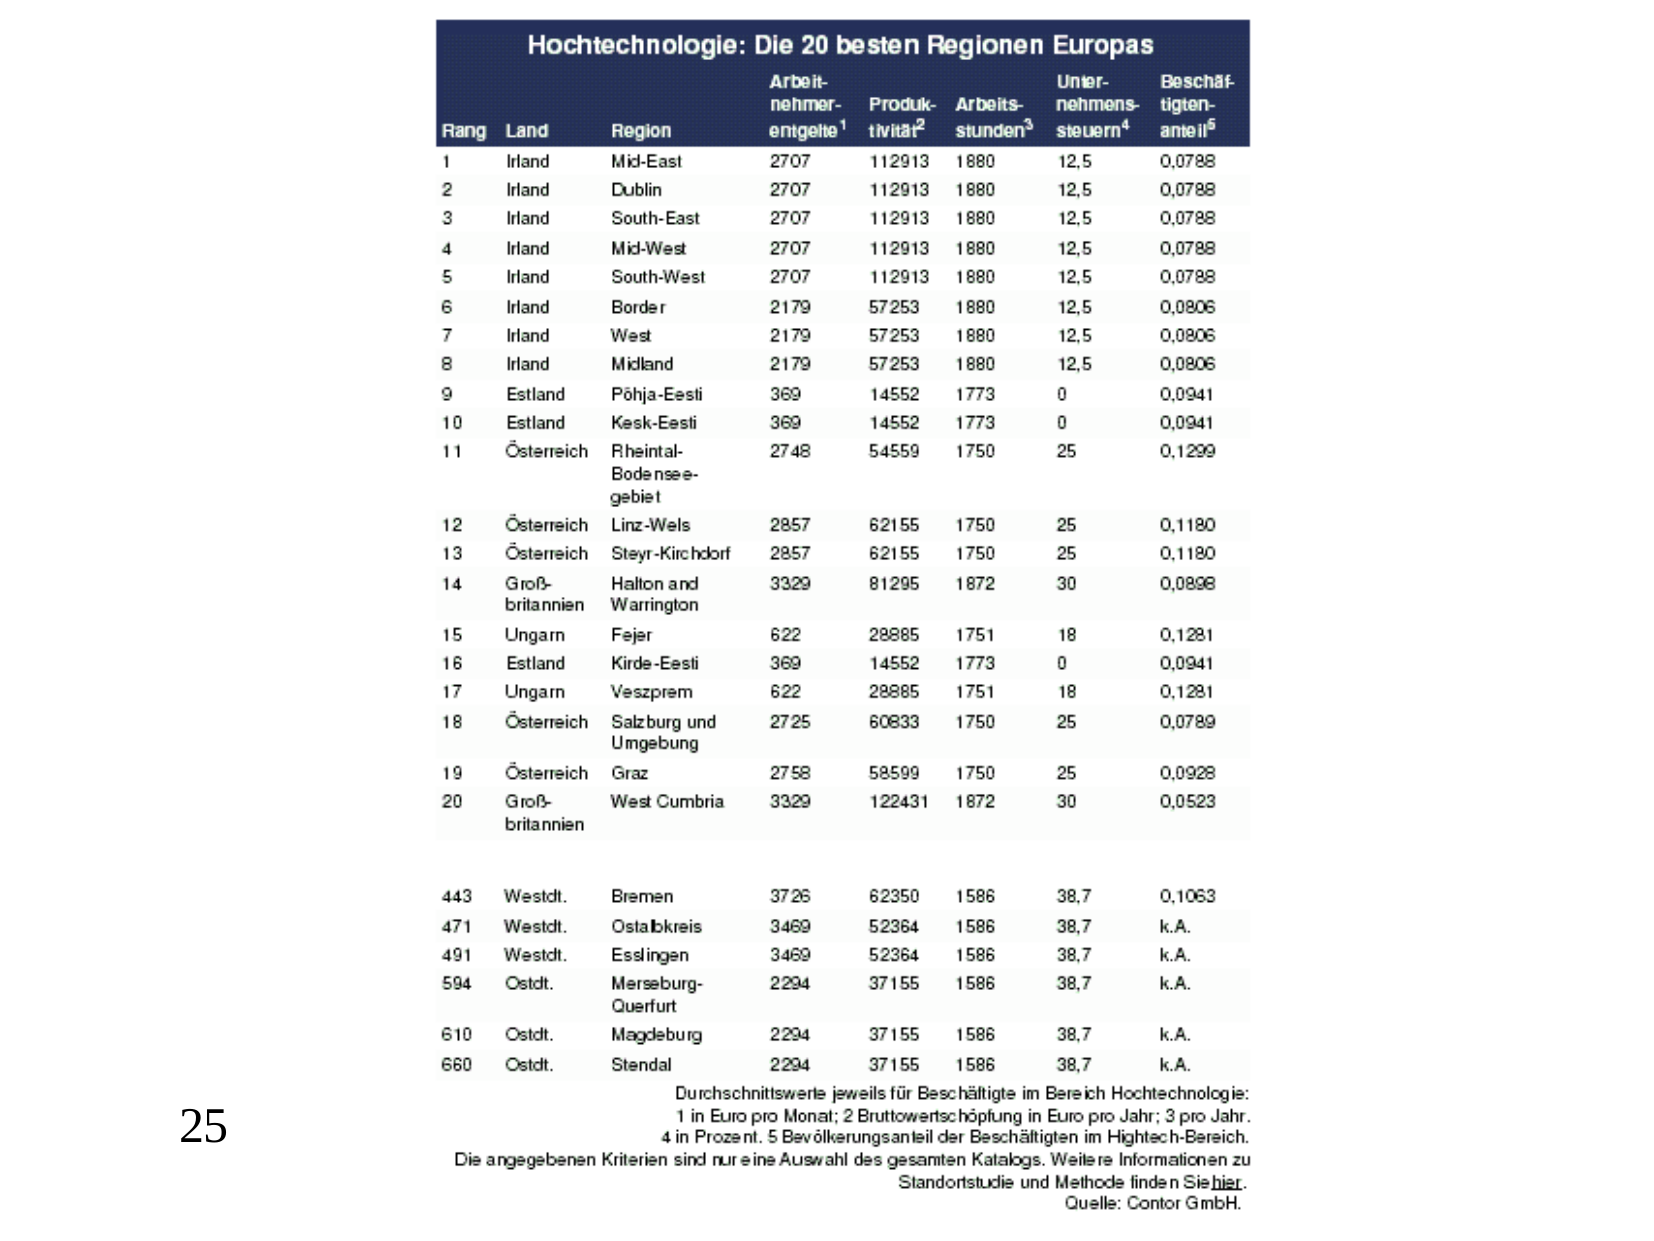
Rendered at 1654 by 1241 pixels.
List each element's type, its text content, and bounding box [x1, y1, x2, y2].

text_box <Nummer> [179, 1097, 414, 1159]
picture [427, 7, 1262, 1221]
